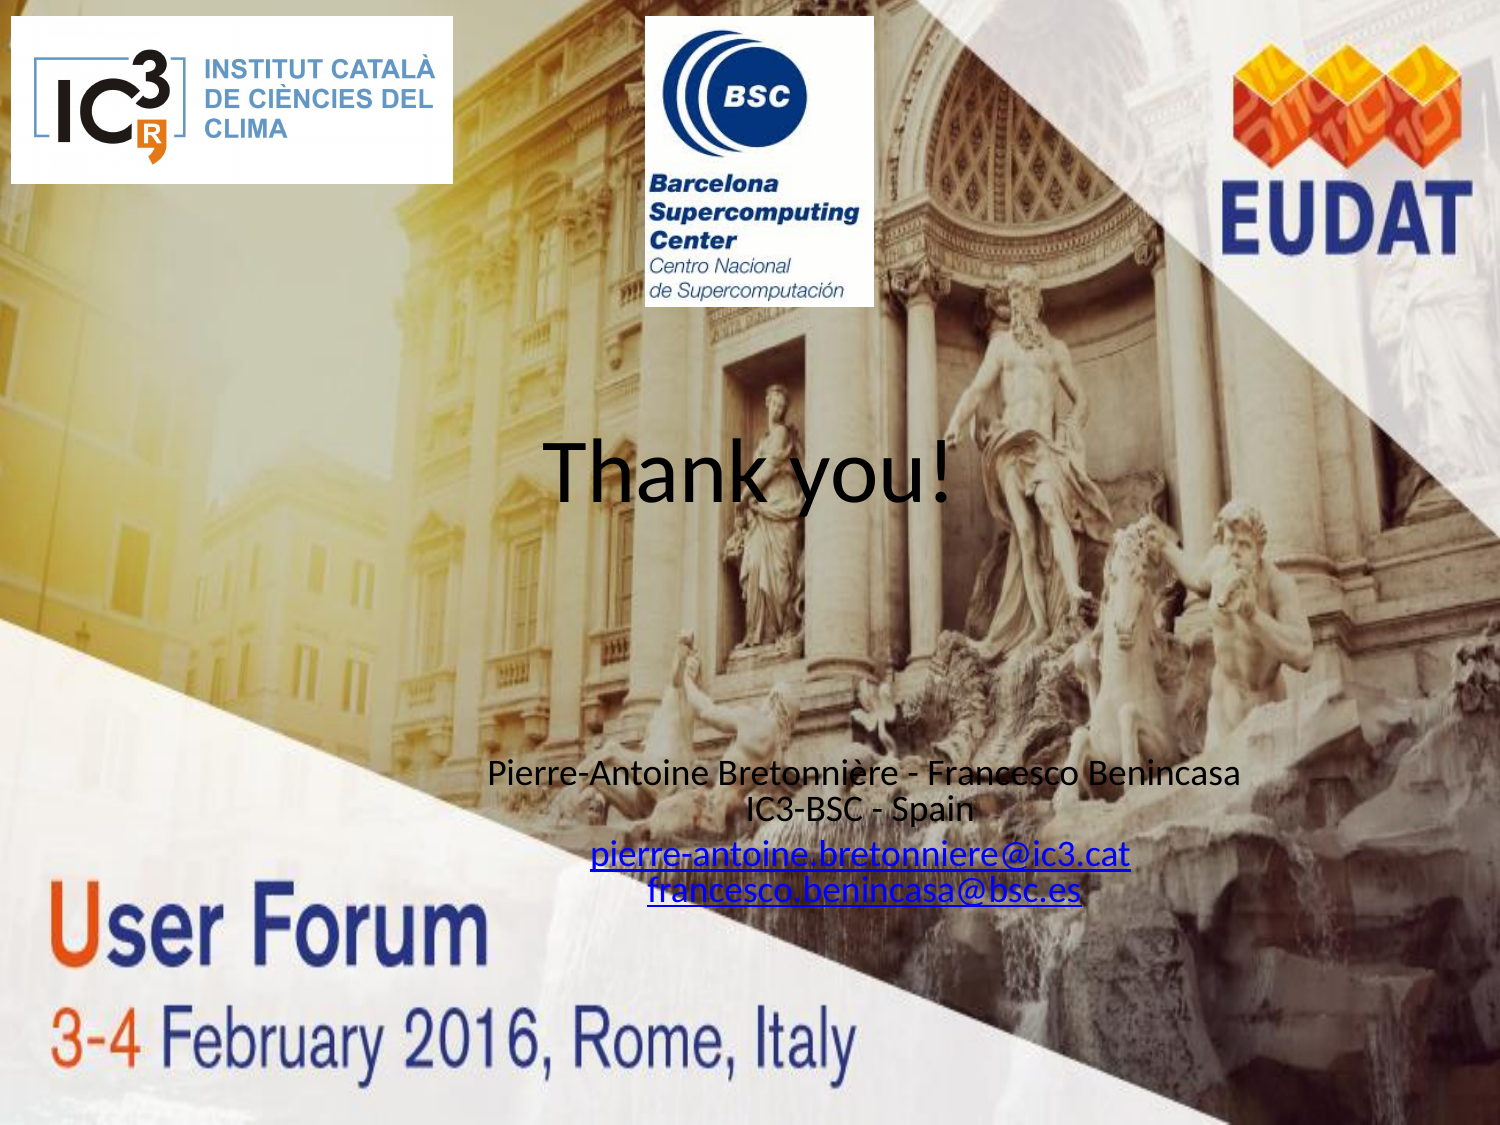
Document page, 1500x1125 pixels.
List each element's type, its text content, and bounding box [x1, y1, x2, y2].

title Thank you! [62, 321, 1438, 612]
list Pierre-Antoine Bretonnière - Francesco Benincasa IC3-BSC - Spain pierre-antoine.bretonniere@ic3.cat francesco.benincasa@bsc.es [428, 749, 1302, 1029]
picture [0, 0, 1500, 1125]
